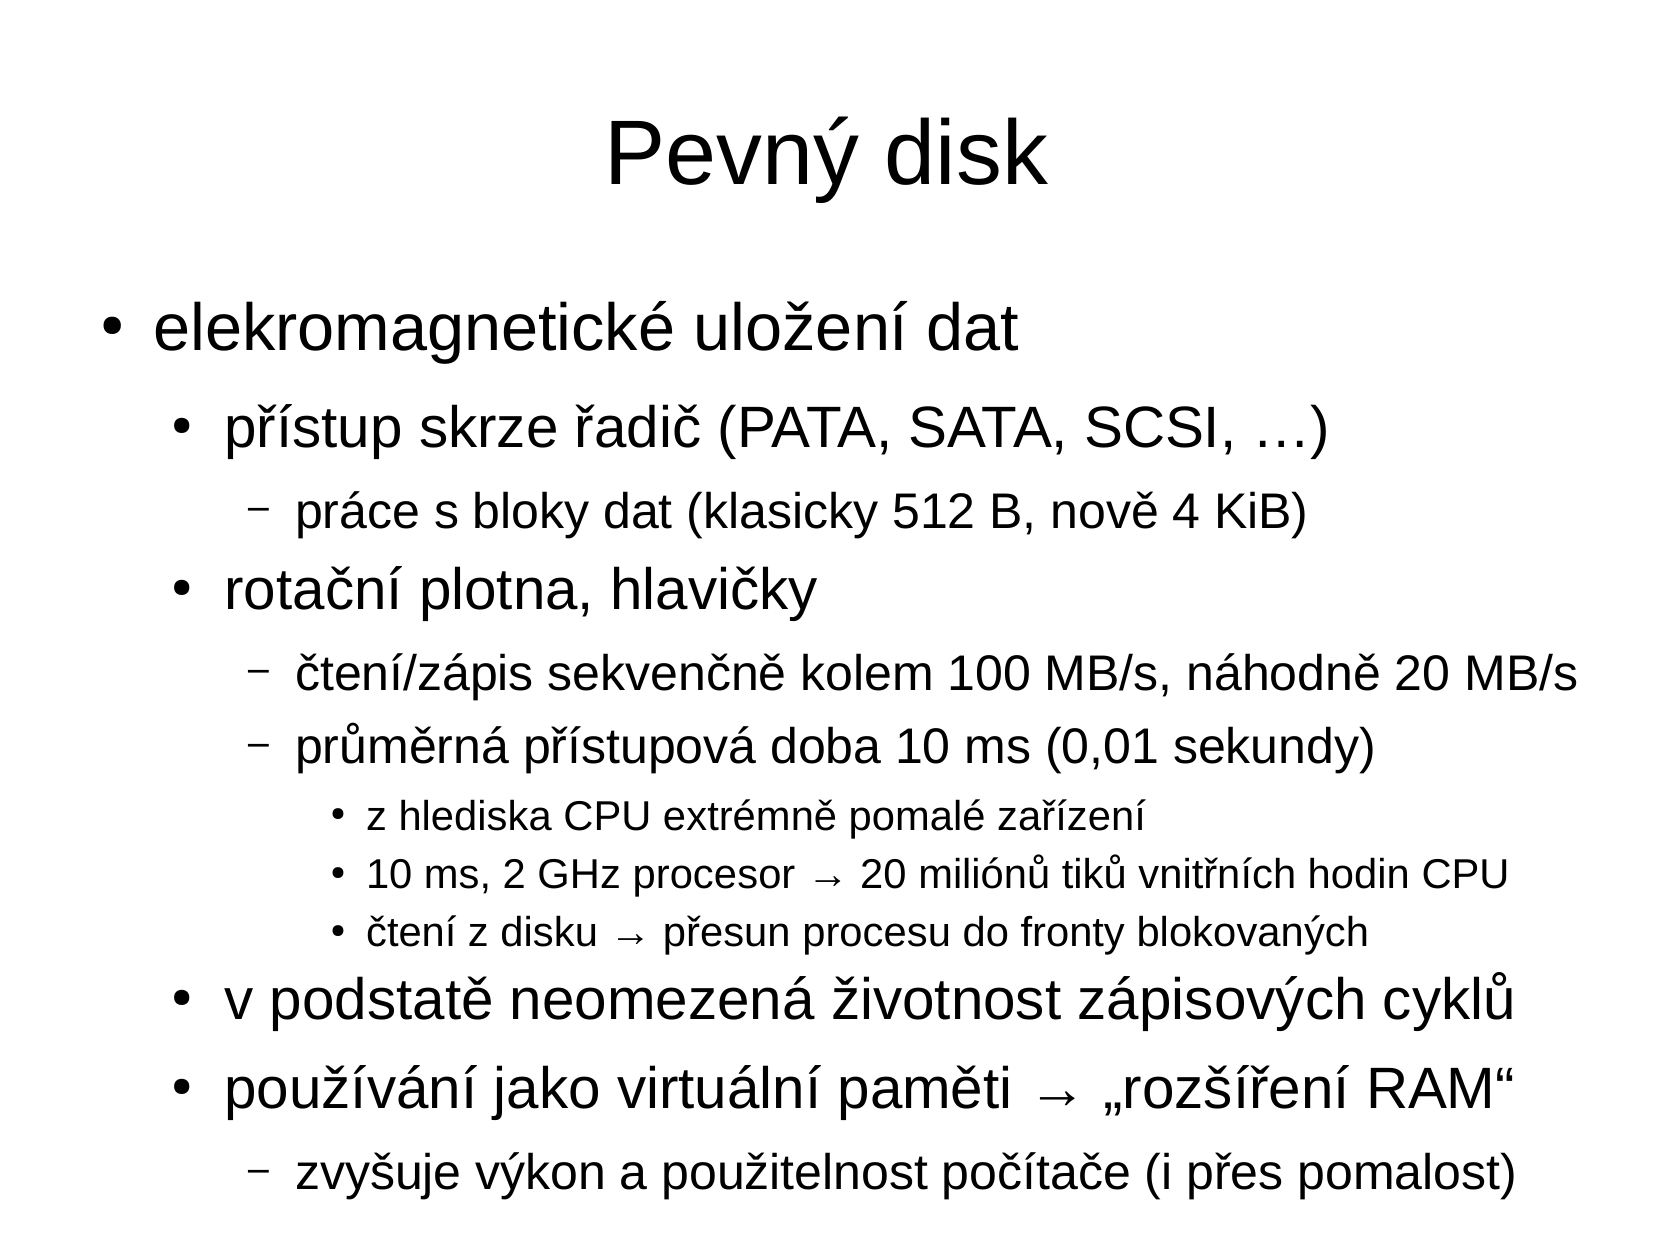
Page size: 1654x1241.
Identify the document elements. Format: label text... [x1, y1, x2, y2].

title Pevný disk [82, 49, 1571, 257]
list elekromagnetické uložení dat přístup skrze řadič (PATA, SATA, SCSI, …) práce s bloky dat (klasicky 512 B, nově 4 KiB) rotační plotna, hlavičky čtení/zápis sekvenčně kolem 100 MB/s, náhodně 20 MB/s průměrná přístupová doba 10 ms (0,01 sekundy) z hlediska CPU extrémně pomalé zařízení 10 ms, 2 GHz procesor → 20 miliónů tiků vnitřních hodin CPU čtení z disku → přesun procesu do fronty blokovaných v podstatě neomezená životnost zápisových cyklů používání jako virtuální paměti → „rozšíření RAM“ zvyšuje výkon a použitelnost počítače (i přes pomalost) [82, 290, 1625, 1201]
